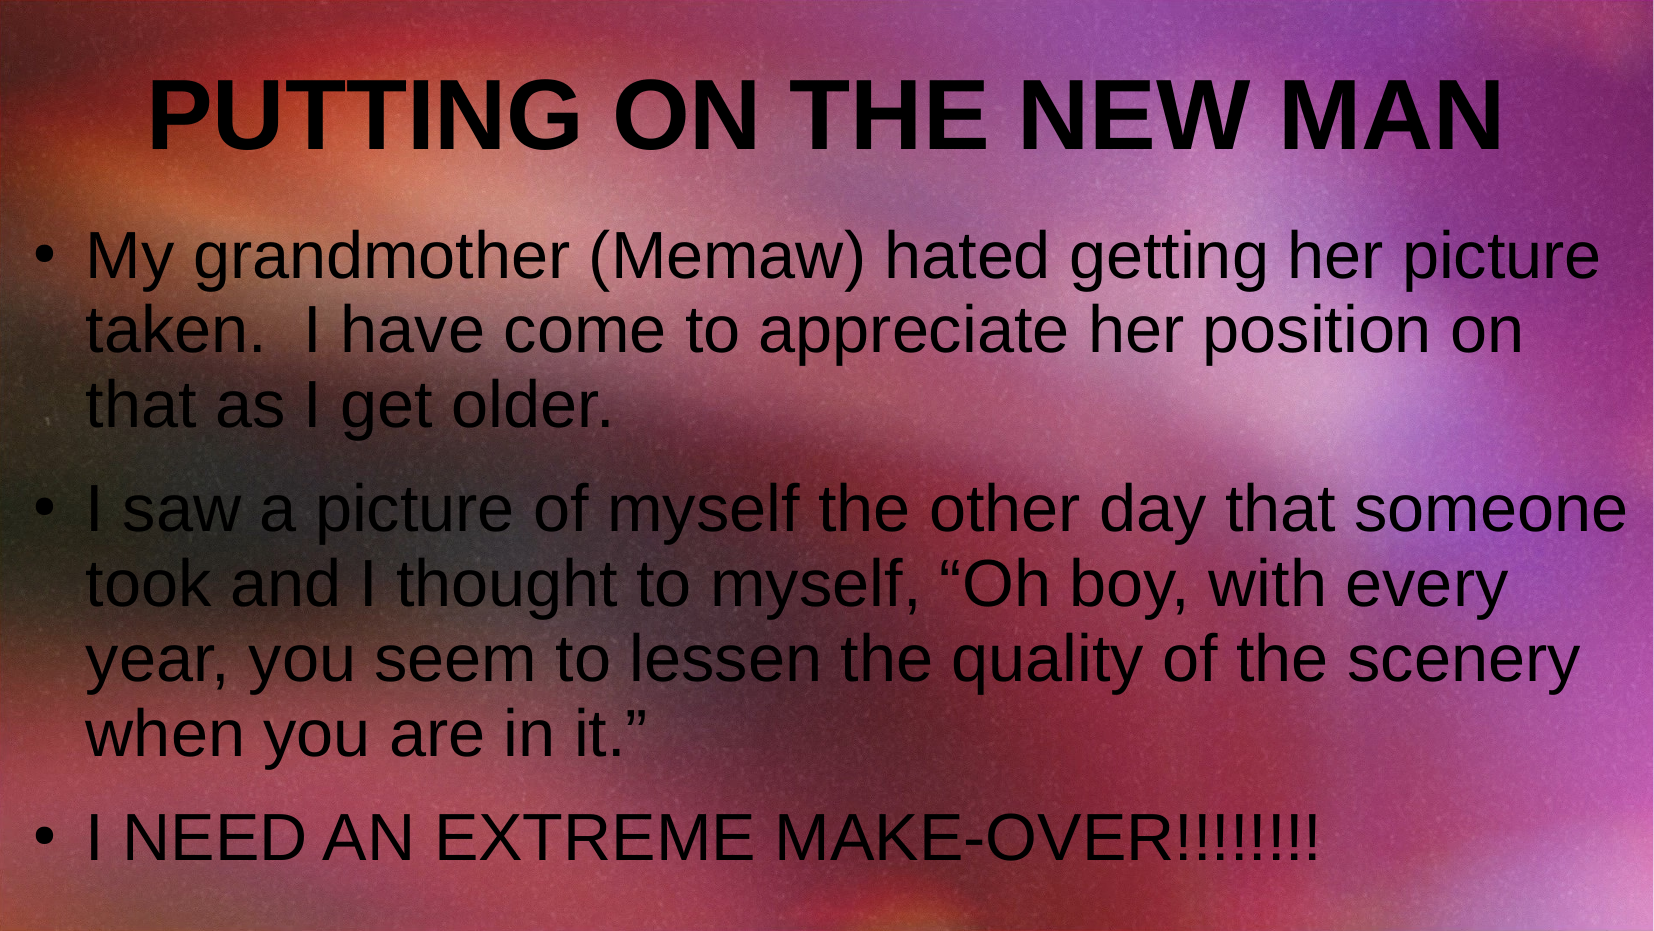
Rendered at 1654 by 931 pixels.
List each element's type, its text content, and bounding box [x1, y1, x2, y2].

list My grandmother (Memaw) hated getting her picture taken. I have come to appreciate her position on that as I get older. I saw a picture of myself the other day that someone took and I thought to myself, “Oh boy, with every year, you seem to lessen the quality of the scenery when you are in it.” I NEED AN EXTREME MAKE-OVER!!!!!!!! [15, 217, 1636, 931]
title PUTTING ON THE NEW MAN [82, 37, 1571, 193]
picture [0, 0, 1654, 931]
